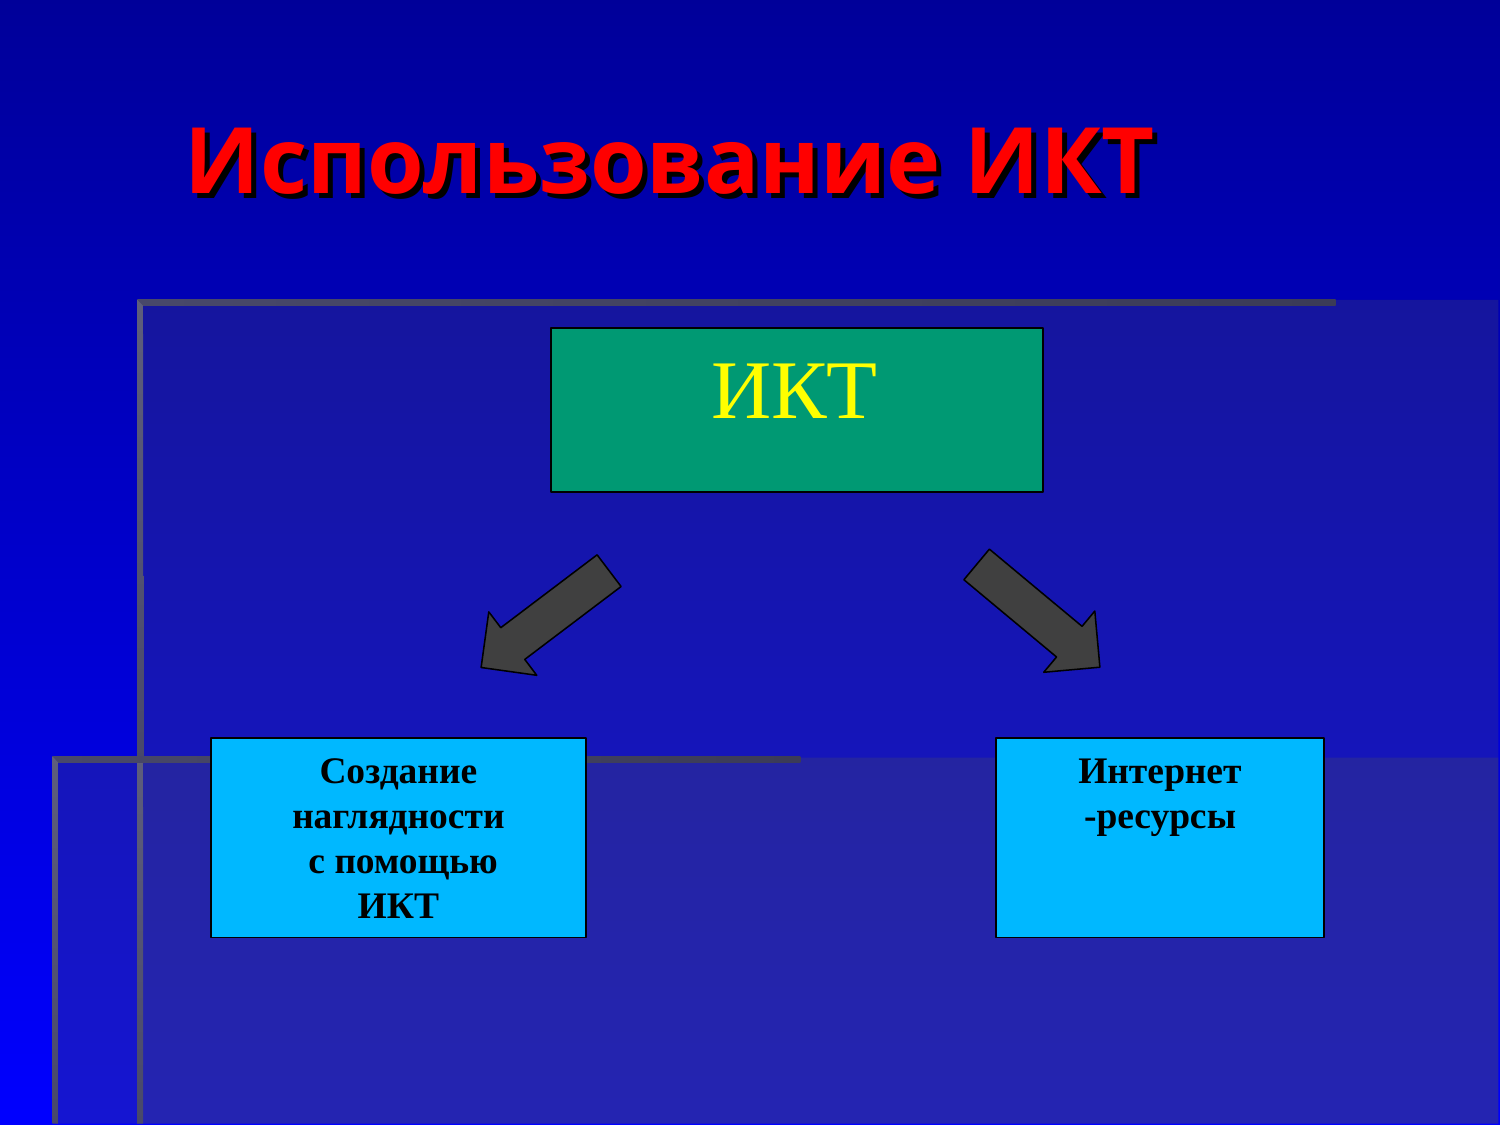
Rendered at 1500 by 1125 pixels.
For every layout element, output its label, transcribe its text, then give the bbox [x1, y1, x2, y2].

text_box Интернет -ресурсы [996, 738, 1324, 938]
text_box [963, 549, 1100, 673]
text_box Создание наглядности с помощью ИКТ [211, 738, 586, 938]
text_box [481, 554, 622, 676]
title Использование ИКТ [75, 0, 1449, 330]
text_box ИКТ [551, 328, 1043, 492]
